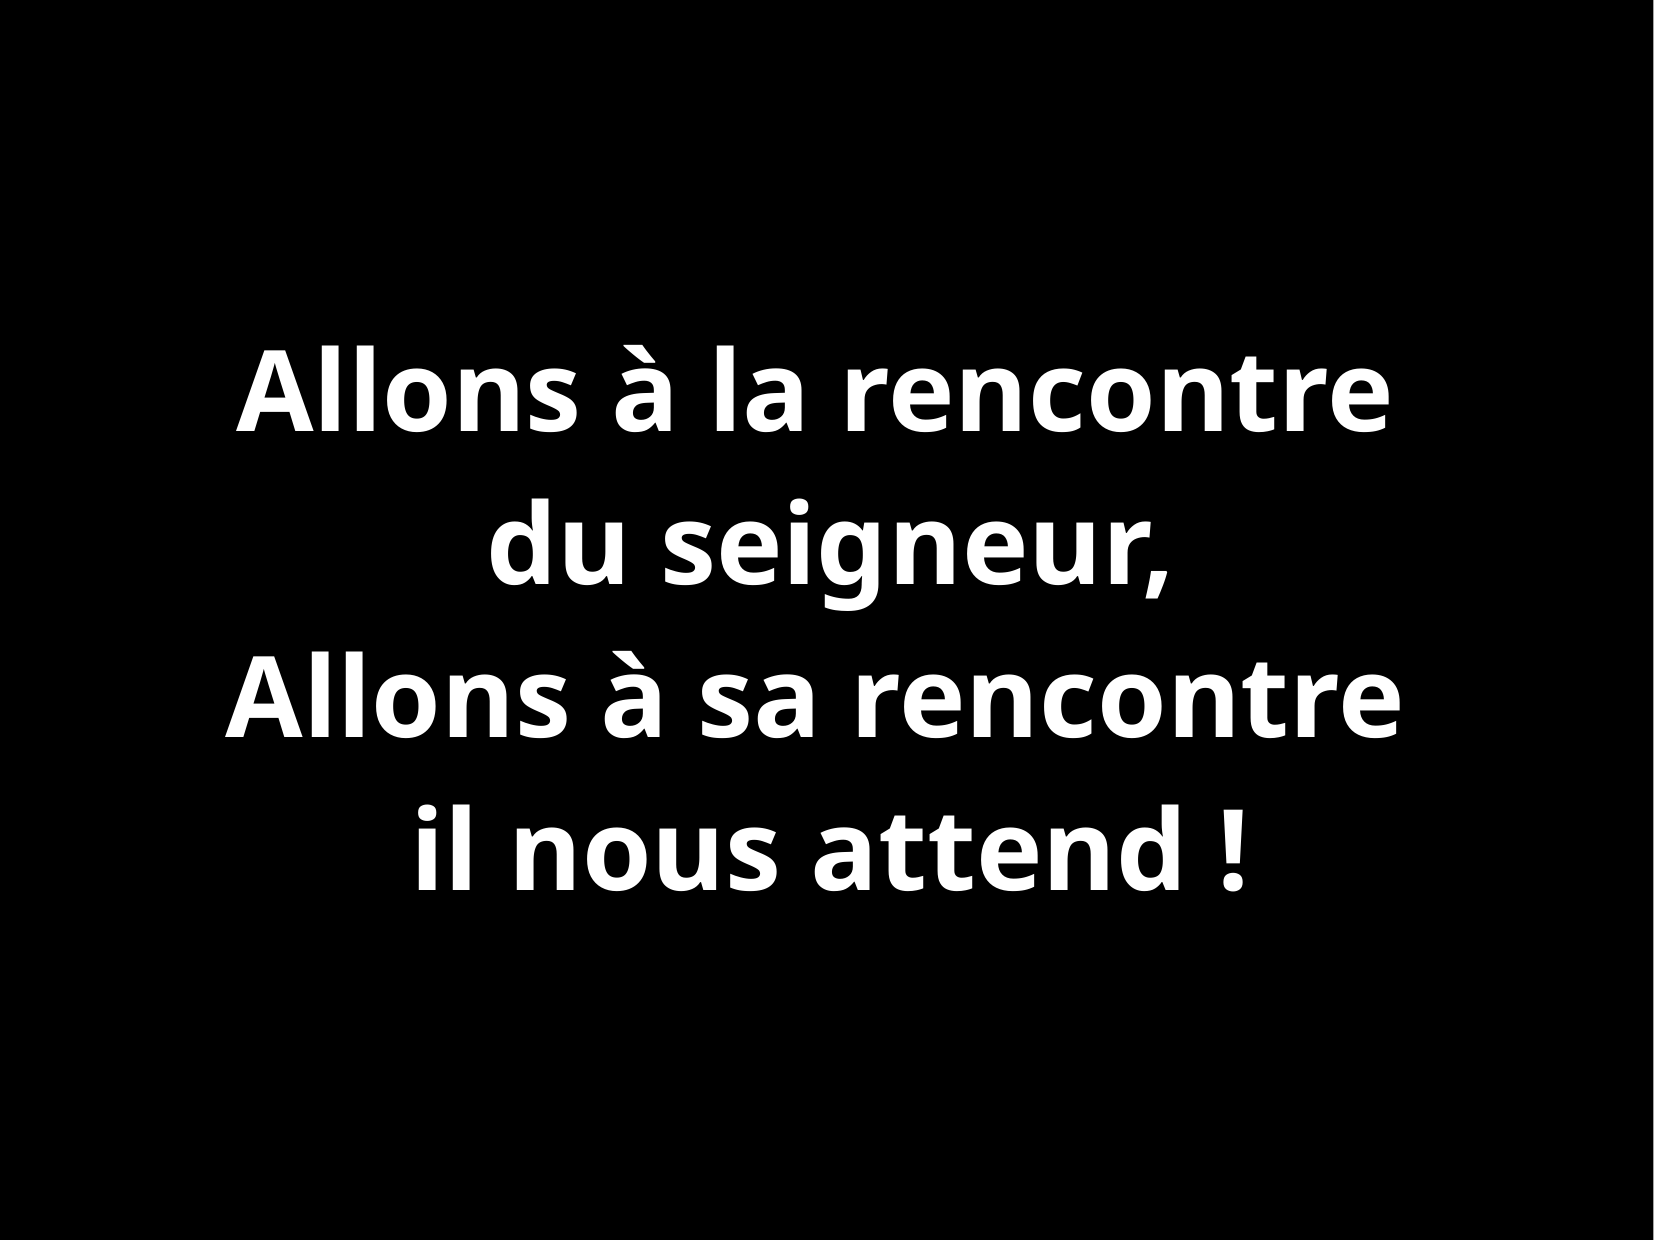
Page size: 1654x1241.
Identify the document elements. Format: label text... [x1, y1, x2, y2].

subtitle Allons à la rencontre du seigneur, Allons à sa rencontre il nous attend ! [44, 0, 1616, 1241]
